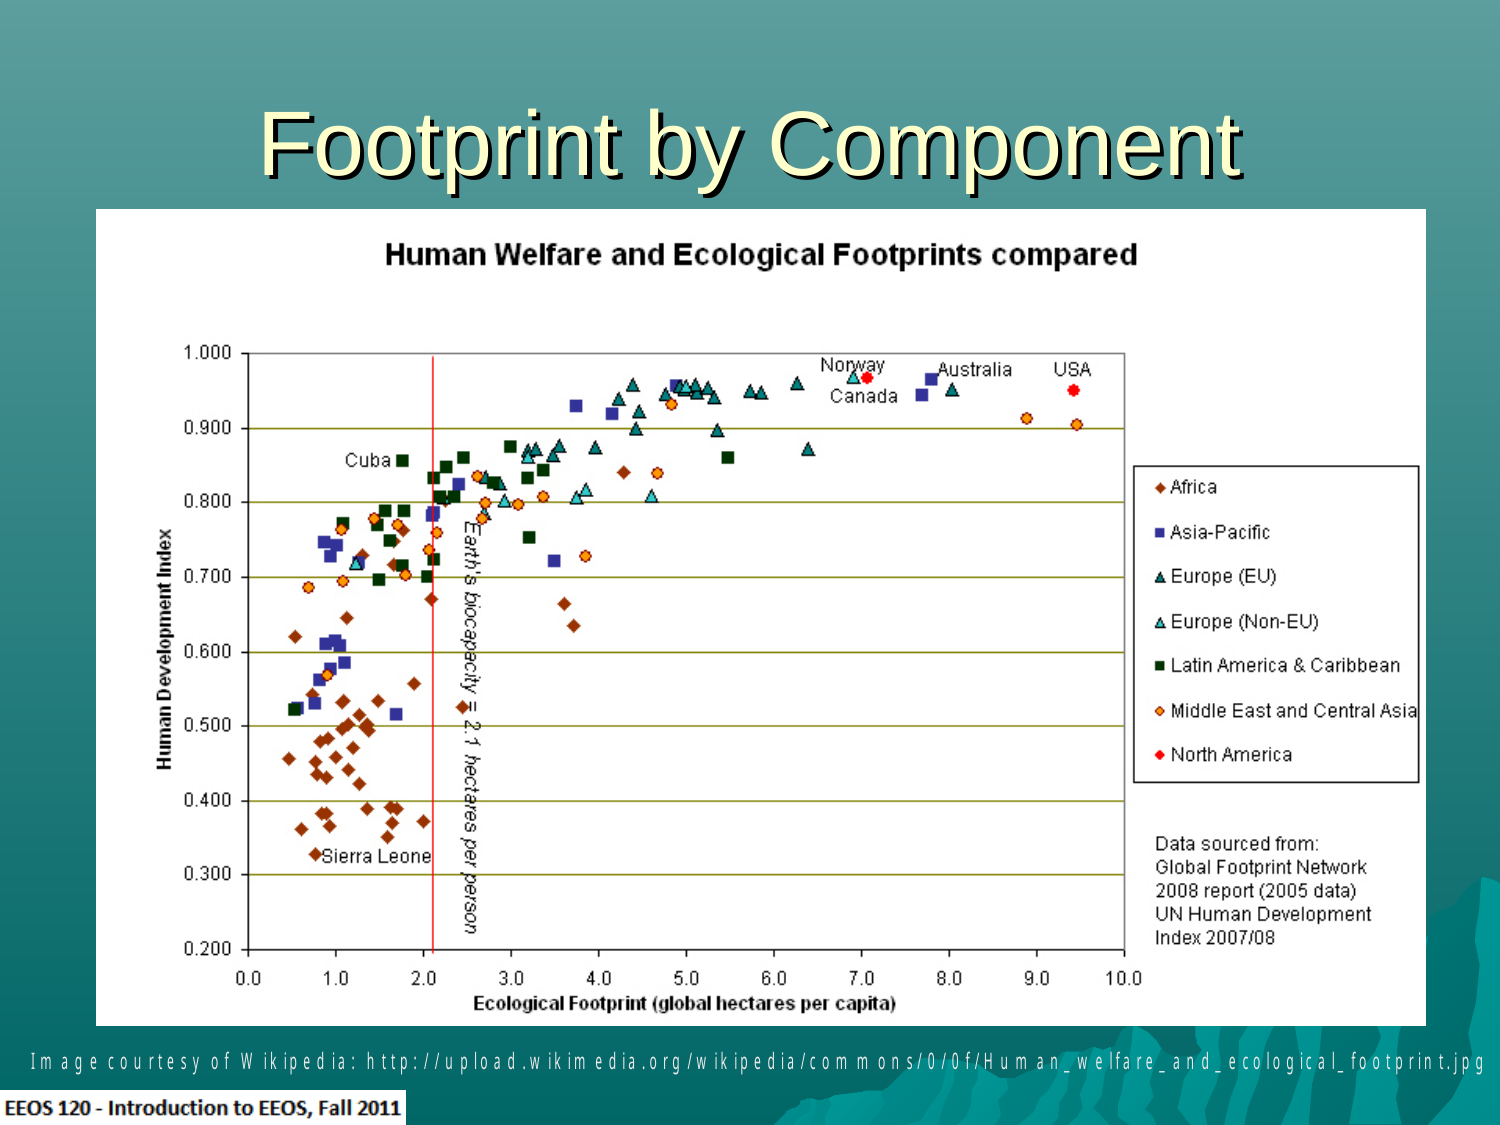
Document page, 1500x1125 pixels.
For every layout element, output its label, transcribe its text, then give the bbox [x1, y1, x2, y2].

picture [15, 1037, 1500, 1081]
picture [96, 209, 1426, 1026]
picture [0, 1090, 406, 1125]
title Footprint by Component [75, 45, 1426, 233]
